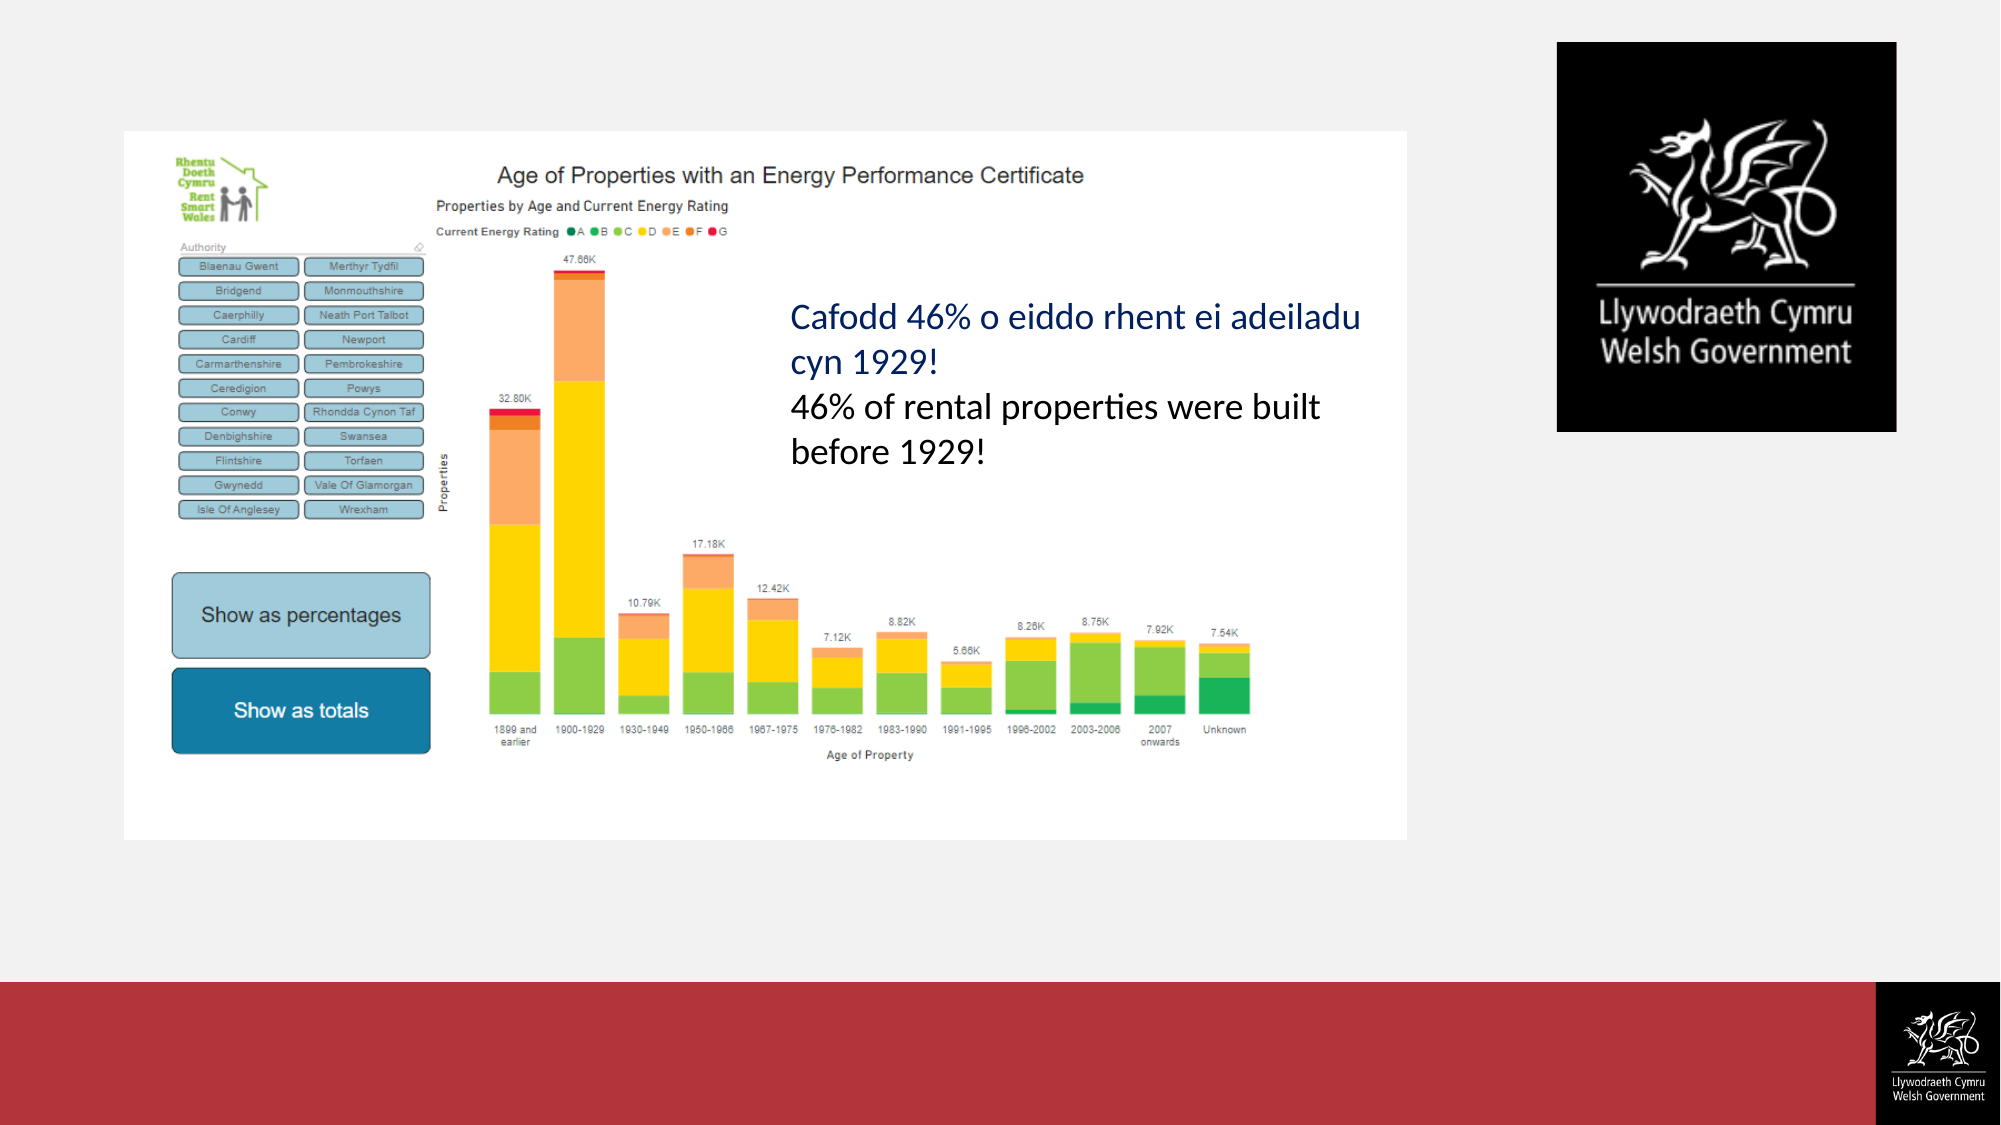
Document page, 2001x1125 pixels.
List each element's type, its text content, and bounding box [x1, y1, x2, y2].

picture [124, 131, 1407, 840]
picture [1875, 982, 2000, 1125]
text_box [0, 983, 1875, 1125]
picture [1556, 42, 1897, 432]
text_box Cafodd 46% o eiddo rhent ei adeiladu cyn 1929! 46% of rental properties were built before 1929! [775, 284, 1385, 482]
